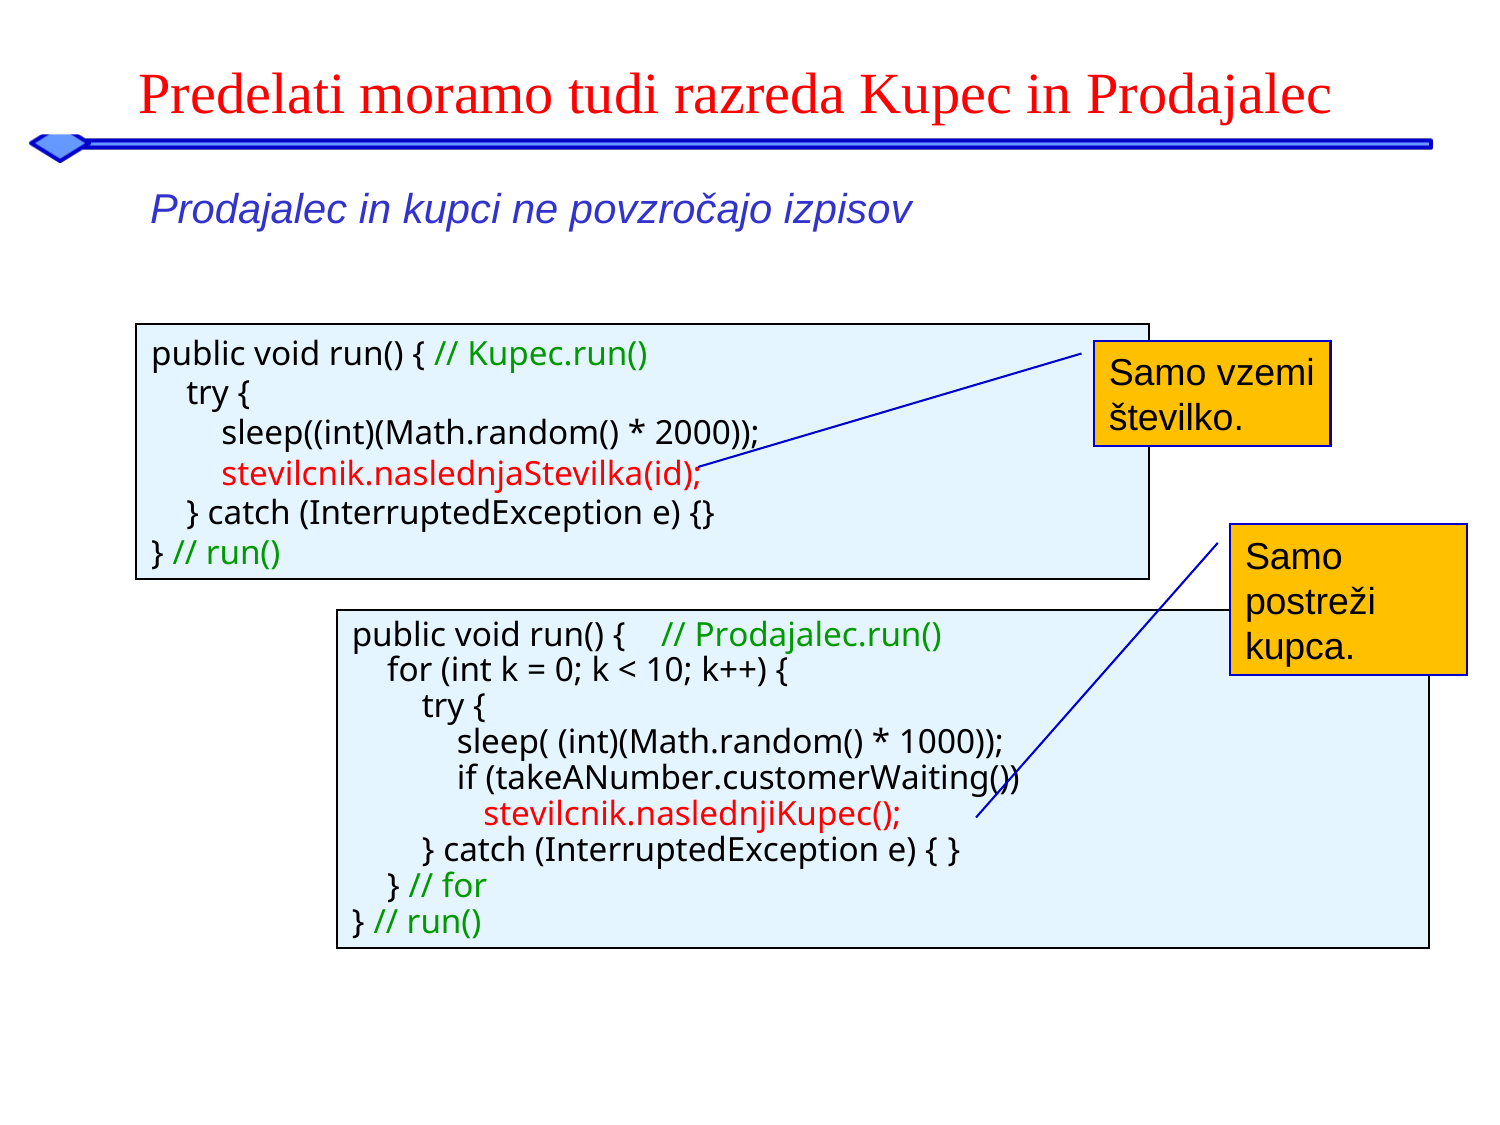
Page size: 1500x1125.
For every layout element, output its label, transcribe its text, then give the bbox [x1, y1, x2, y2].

picture [28, 135, 1434, 164]
text_box public void run() { // Prodajalec.run() for (int k = 0; k < 10; k++) { try { sleep( (int)(Math.random() * 1000)); if (takeANumber.customerWaiting()) stevilcnik.naslednjiKupec(); } catch (InterruptedException e) { } } // for } // run() [337, 609, 1429, 949]
text_box Prodajalec in kupci ne povzročajo izpisov [135, 173, 928, 240]
text_box public void run() { // Kupec.run() try { sleep((int)(Math.random() * 2000)); stevilcnik.naslednjaStevilka(id); } catch (InterruptedException e) {} } // run() [136, 324, 1150, 580]
text_box Samo postreži kupca. [1230, 524, 1467, 675]
title Predelati moramo tudi razreda Kupec in Prodajalec [0, 45, 1472, 135]
text_box Samo vzemi številko. [1094, 341, 1331, 446]
